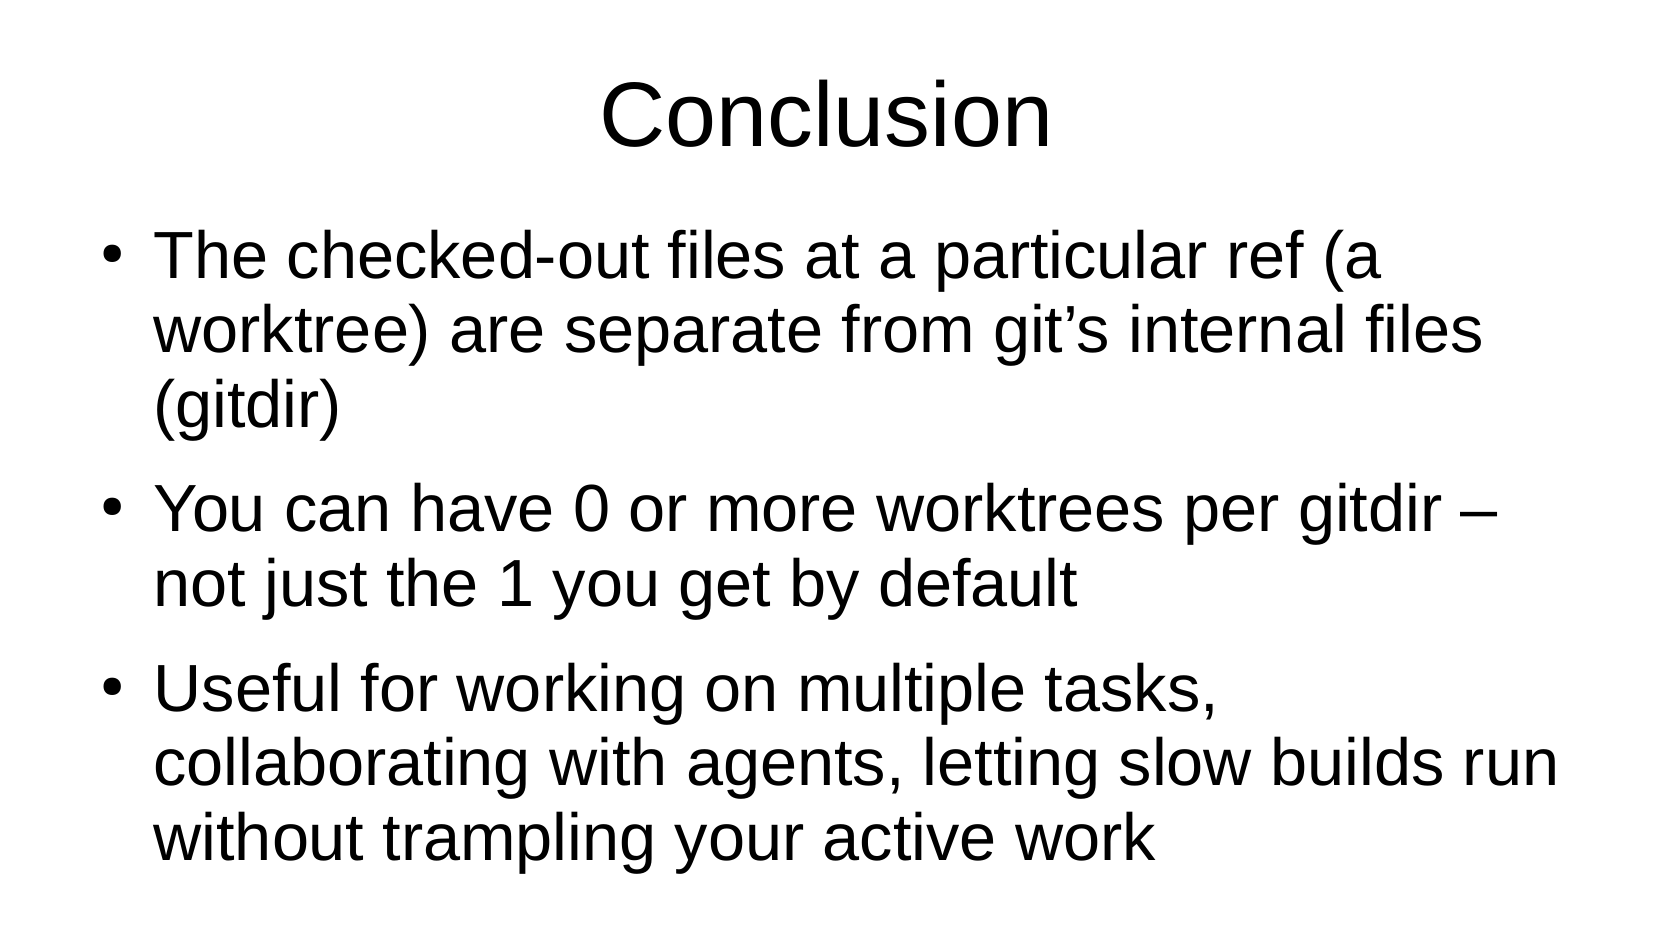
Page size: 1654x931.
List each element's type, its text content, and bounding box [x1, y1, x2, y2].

list The checked-out files at a particular ref (a worktree) are separate from git’s internal files (gitdir) You can have 0 or more worktrees per gitdir – not just the 1 you get by default Useful for working on multiple tasks, collaborating with agents, letting slow builds run without trampling your active work [82, 217, 1571, 901]
title Conclusion [82, 37, 1571, 193]
